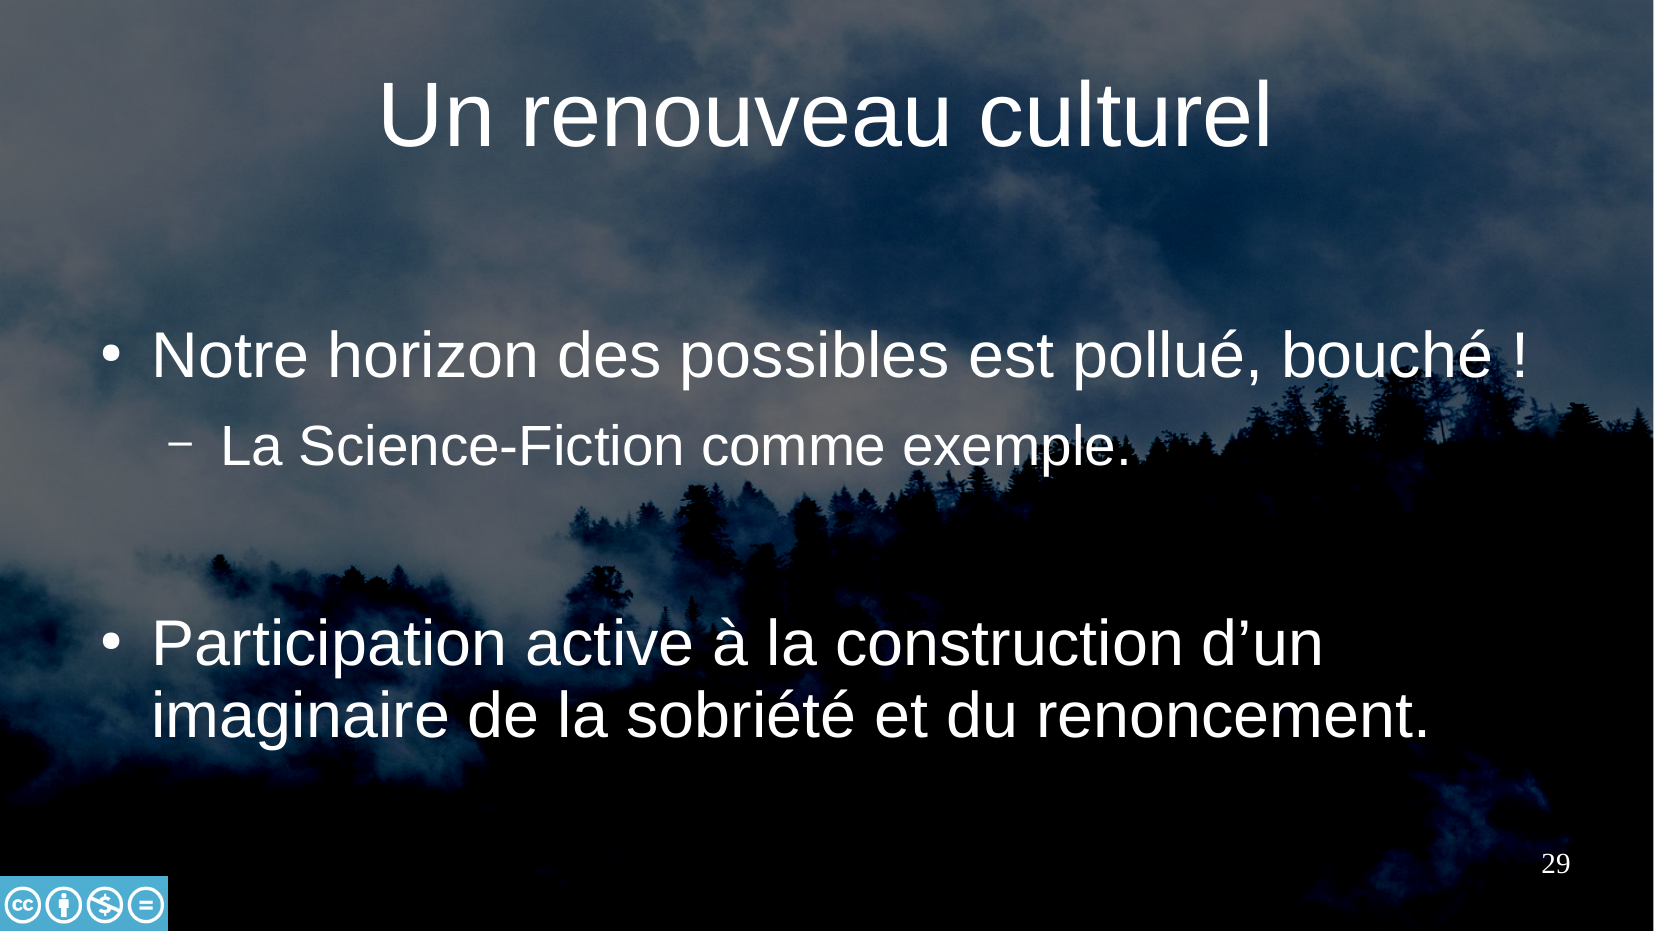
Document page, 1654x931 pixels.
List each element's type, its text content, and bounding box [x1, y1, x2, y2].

picture [0, 876, 168, 931]
list Notre horizon des possibles est pollué, bouché ! La Science-Fiction comme exemple. Participation active à la construction d’un imaginaire de la sobriété et du renoncement. [82, 217, 1571, 758]
title Un renouveau culturel [82, 37, 1571, 193]
